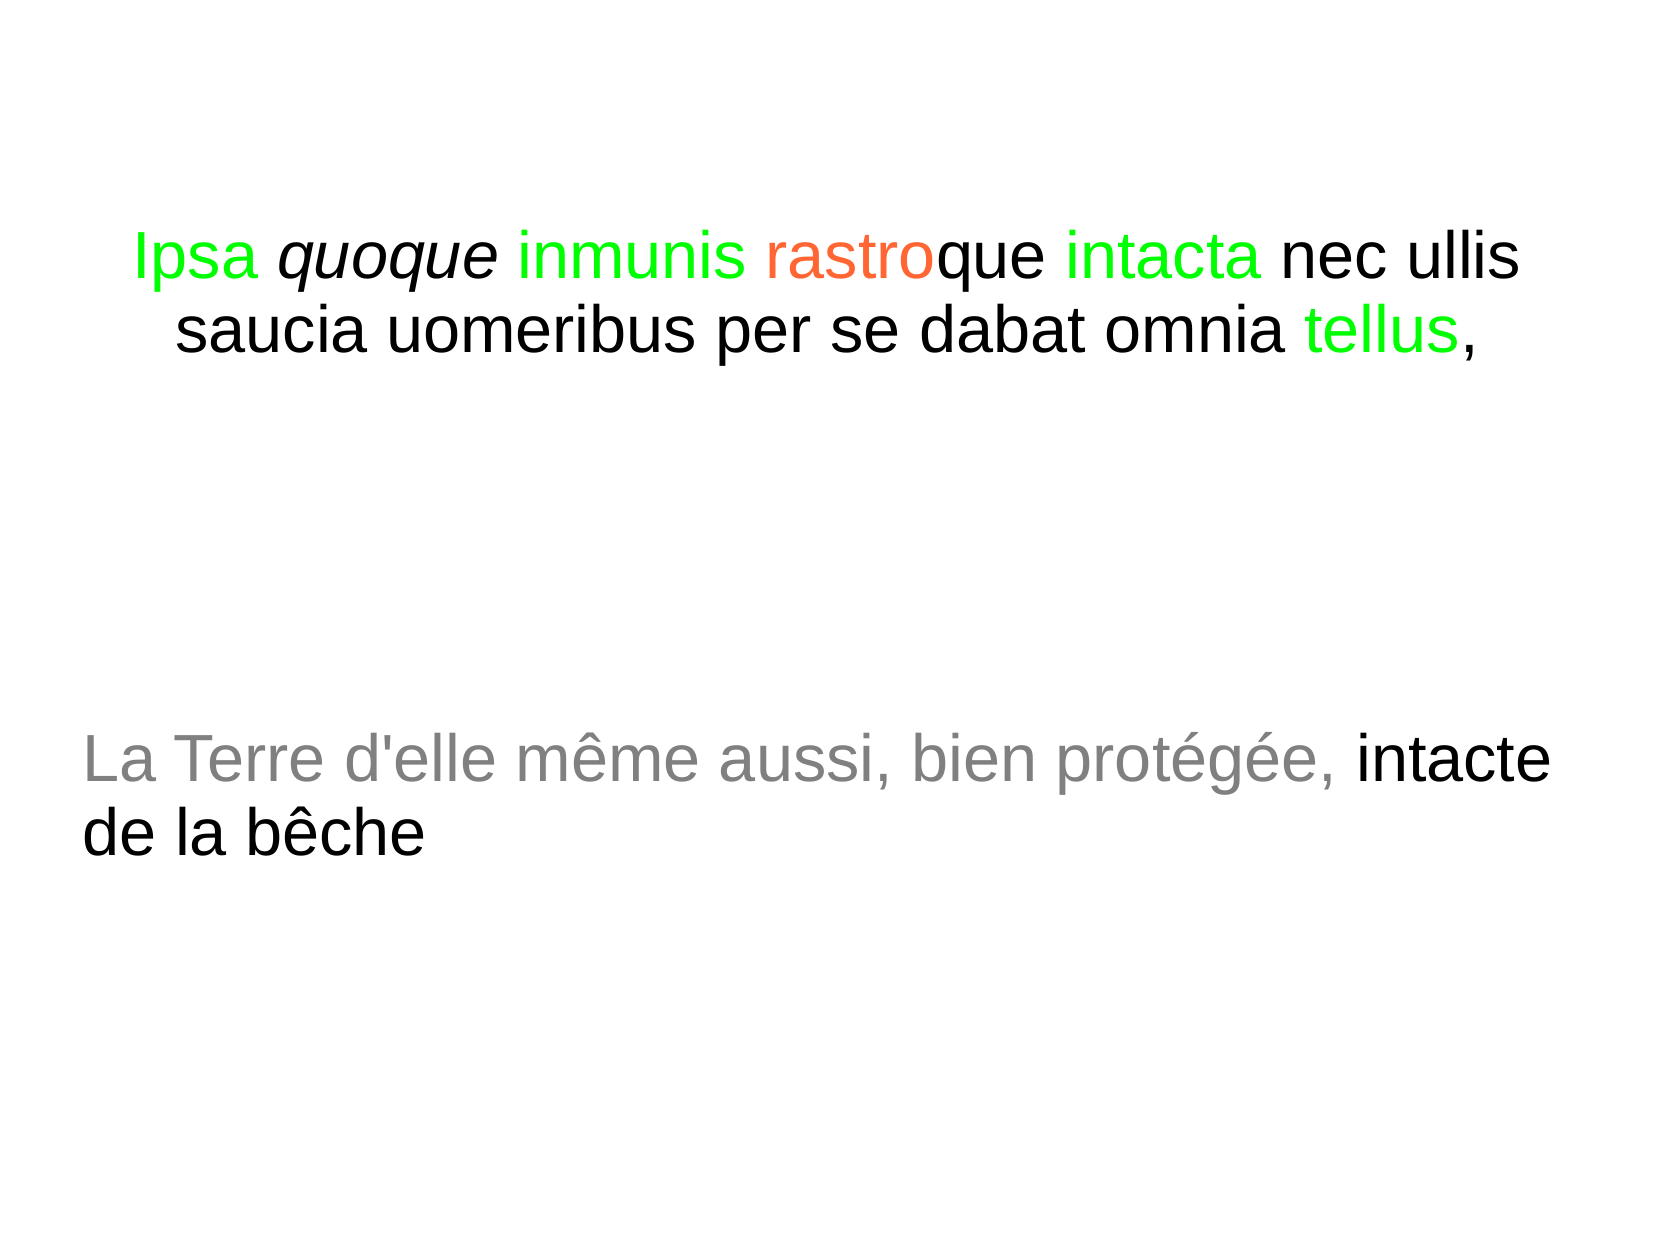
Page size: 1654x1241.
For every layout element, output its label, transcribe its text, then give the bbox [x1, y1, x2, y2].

list La Terre d'elle même aussi, bien protégée, intacte de la bêche [82, 720, 1571, 1241]
title Ipsa quoque inmunis rastroque intacta nec ullis saucia uomeribus per se dabat omnia tellus, [82, 188, 1571, 397]
